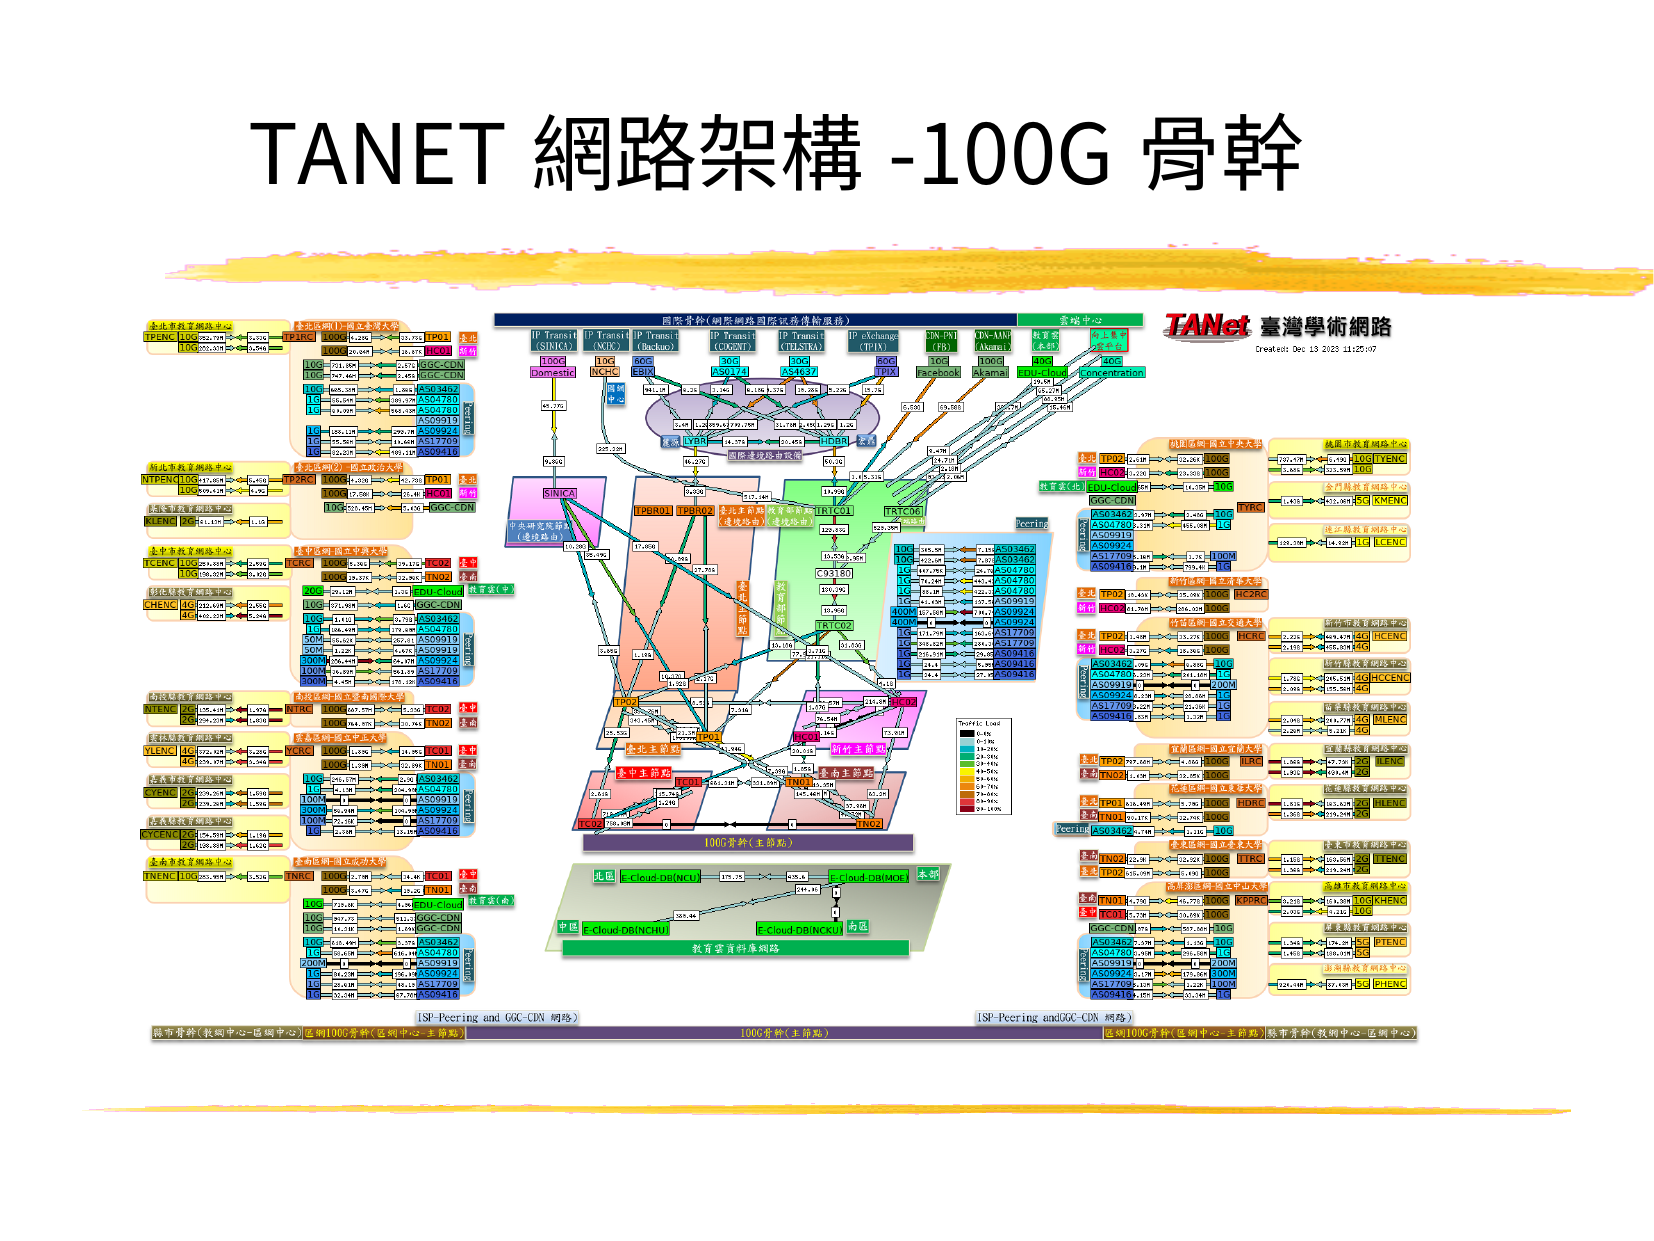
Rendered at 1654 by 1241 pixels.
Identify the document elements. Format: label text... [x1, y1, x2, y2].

picture [139, 237, 1654, 1052]
title TANET網路架構-100G骨幹 [73, 41, 1479, 249]
picture [82, 1102, 1571, 1117]
